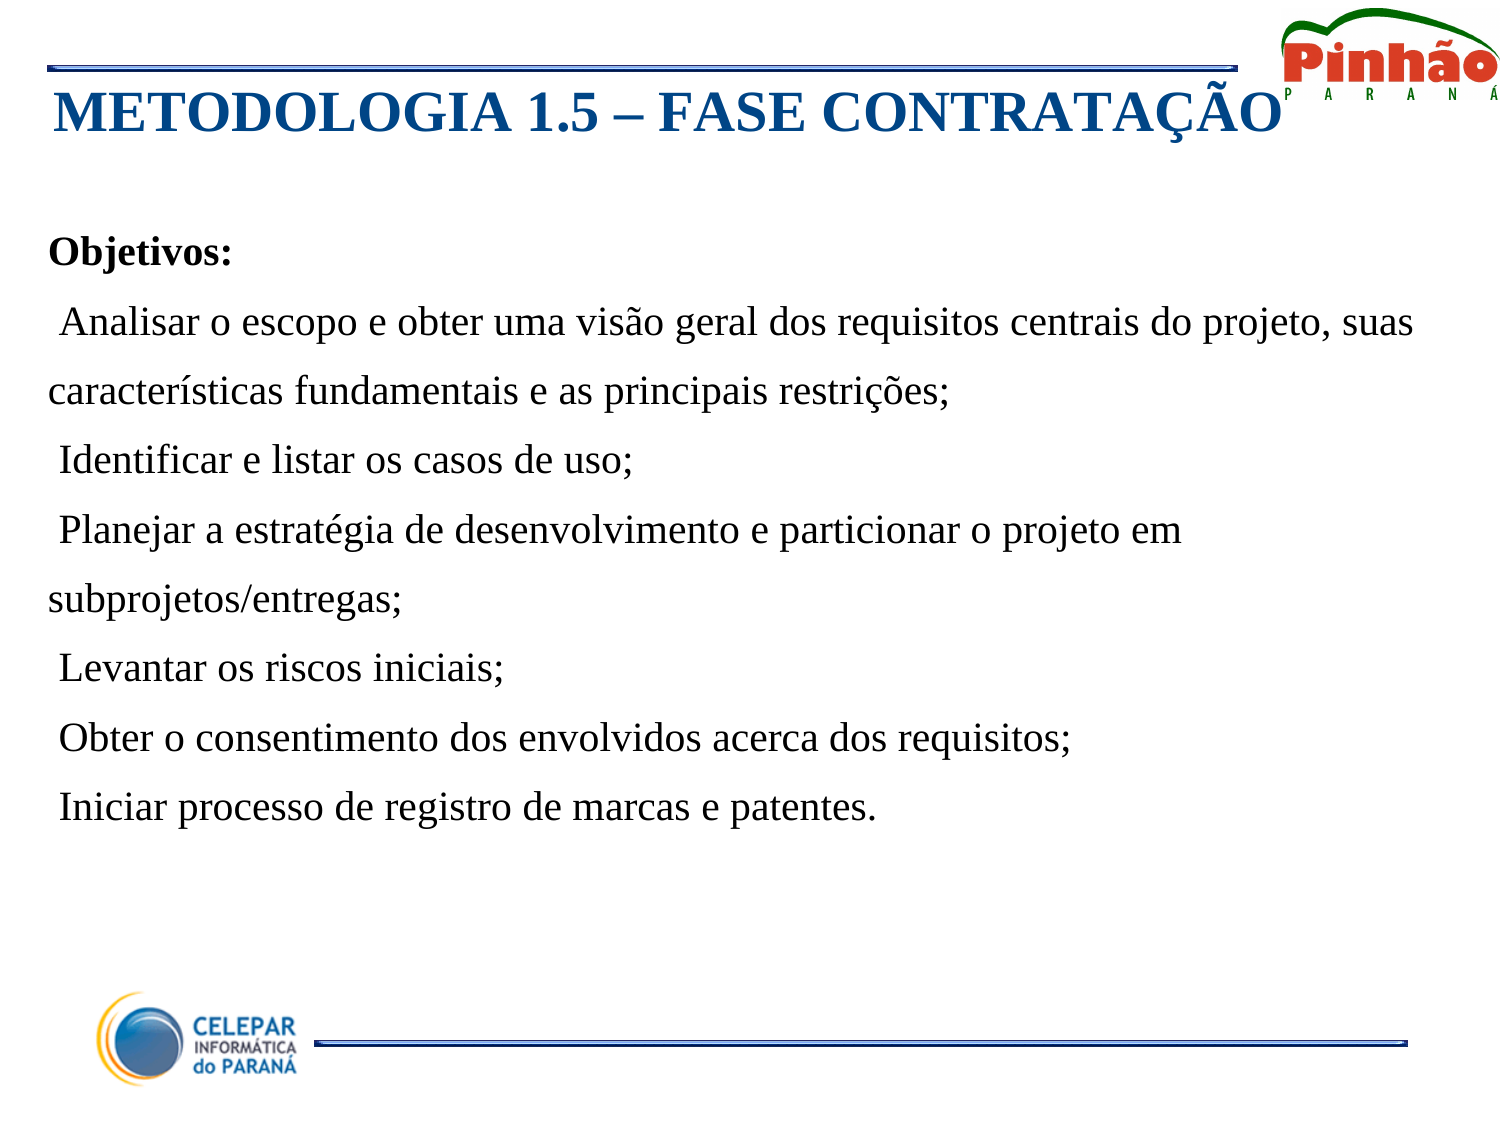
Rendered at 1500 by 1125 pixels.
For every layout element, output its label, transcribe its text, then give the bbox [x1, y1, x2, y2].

picture [1281, 8, 1500, 100]
text_box Objetivos: Analisar o escopo e obter uma visão geral dos requisitos centrais do projeto, suas características fundamentais e as principais restrições; Identificar e listar os casos de uso; Planejar a estratégia de desenvolvimento e particionar o projeto em subprojetos/entregas; Levantar os riscos iniciais; Obter o consentimento dos envolvidos acerca dos requisitos; Iniciar processo de registro de marcas e patentes. [48, 205, 1468, 866]
text_box METODOLOGIA 1.5 – FASE CONTRATAÇÃO [53, 79, 1284, 156]
text_box [98, 866, 1420, 1125]
title [78, 21, 1025, 79]
